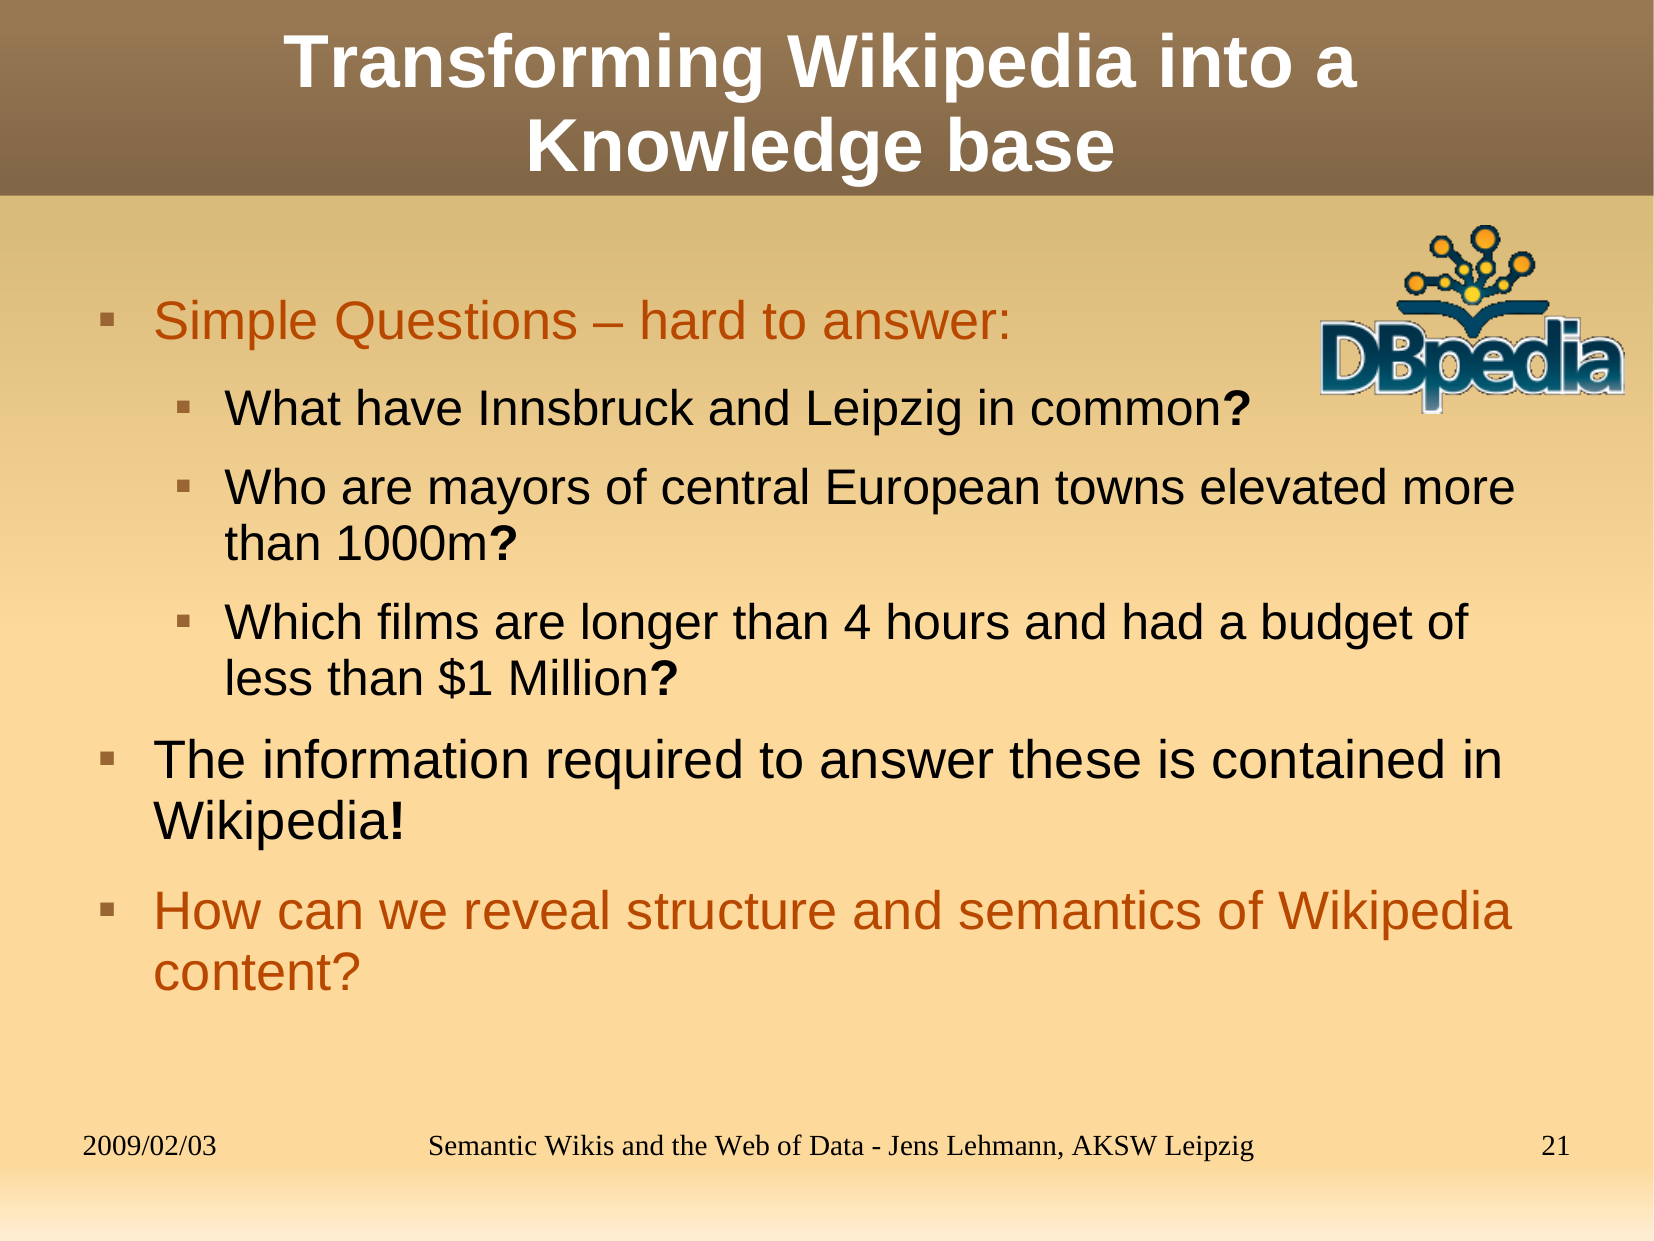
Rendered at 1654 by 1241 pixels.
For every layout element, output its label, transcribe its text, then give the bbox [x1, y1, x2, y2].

title Transforming Wikipedia into a Knowledge base [76, 7, 1565, 200]
list Simple Questions – hard to answer: What have Innsbruck and Leipzig in common? Who are mayors of central European towns elevated more than 1000m? Which films are longer than 4 hours and had a budget of less than $1 Million? The information required to answer these is contained in Wikipedia! How can we reveal structure and semantics of Wikipedia content? [82, 290, 1571, 1094]
picture [0, 0, 1654, 1241]
